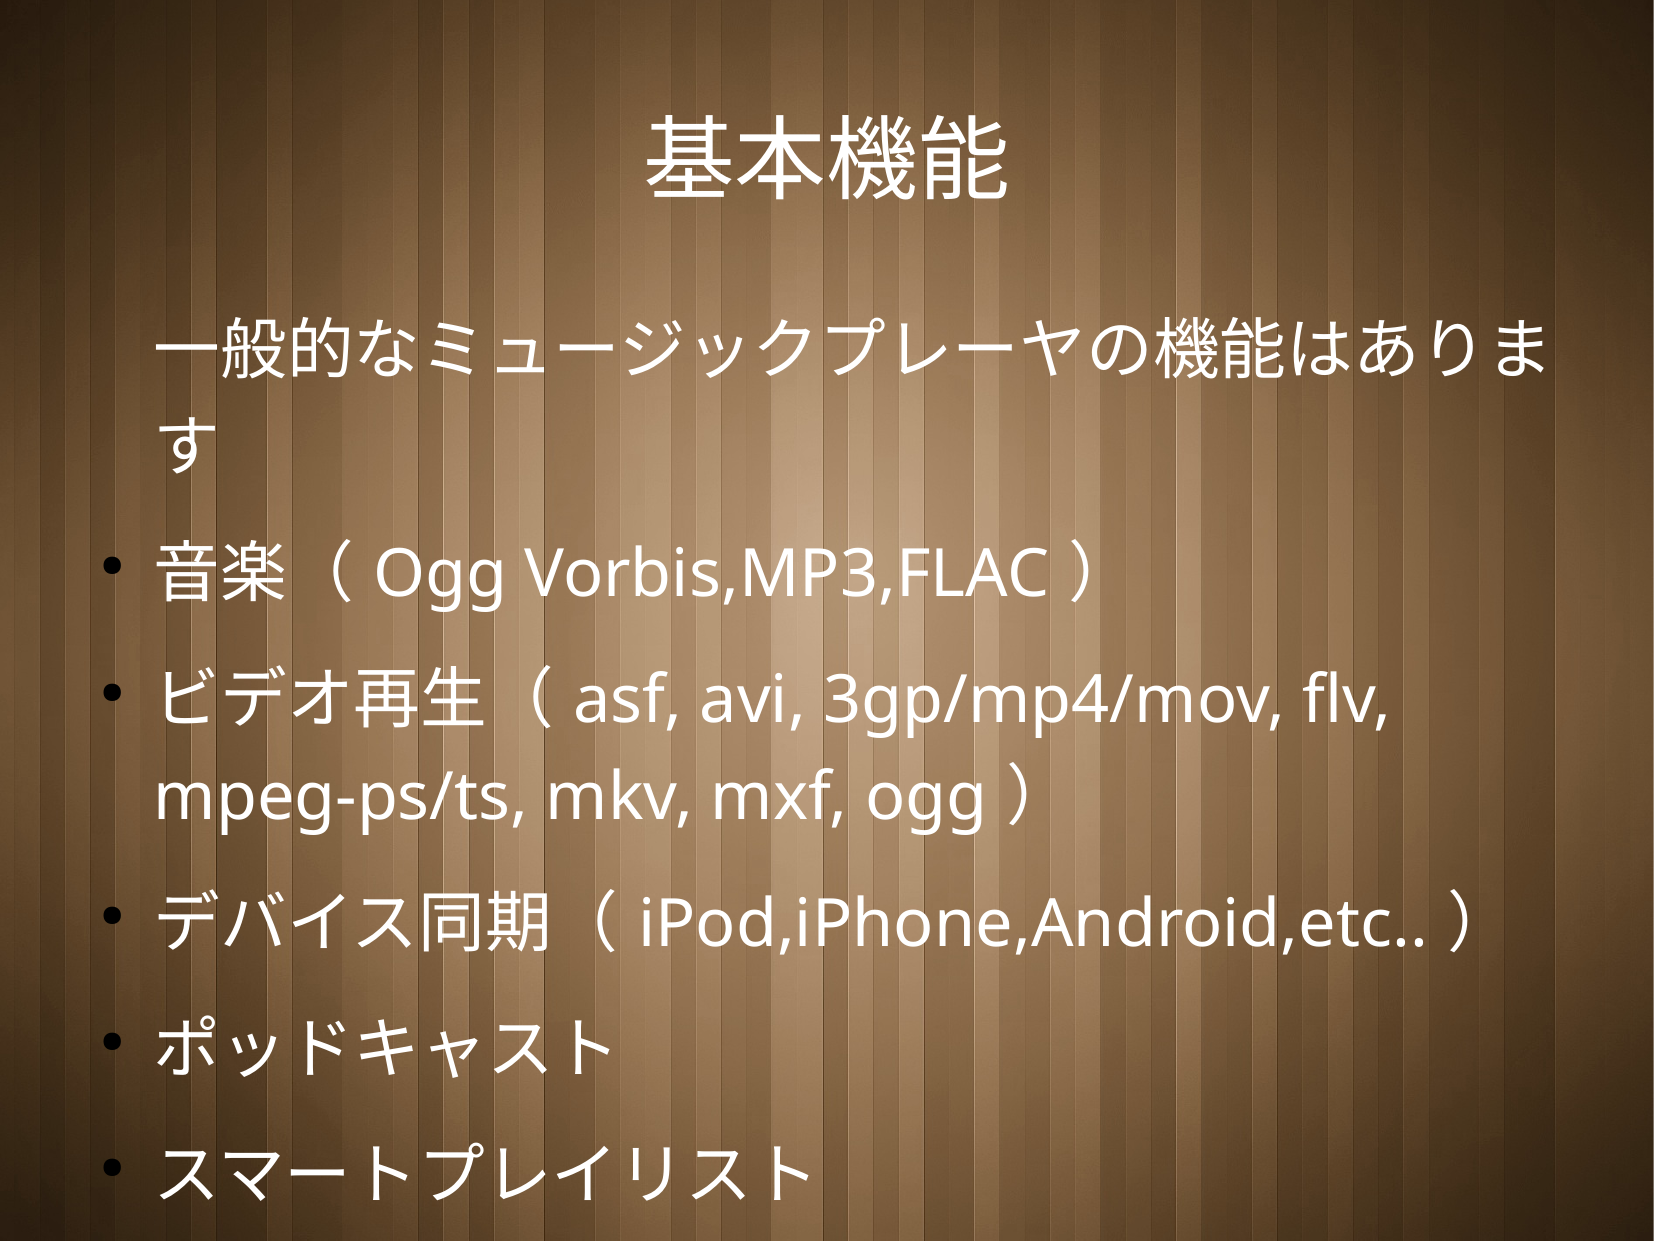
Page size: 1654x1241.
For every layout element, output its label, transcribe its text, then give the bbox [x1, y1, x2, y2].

title 基本機能 [82, 56, 1571, 250]
list 一般的なミュージックプレーヤの機能はあります 音楽（Ogg Vorbis,MP3,FLAC） ビデオ再生（asf, avi, 3gp/mp4/mov, flv, mpeg-ps/ts, mkv, mxf, ogg） デバイス同期（iPod,iPhone,Android,etc..） ポッドキャスト スマートプレイリスト DAAP共有 オーディオブック [82, 296, 1571, 1241]
picture [0, 0, 1654, 1241]
